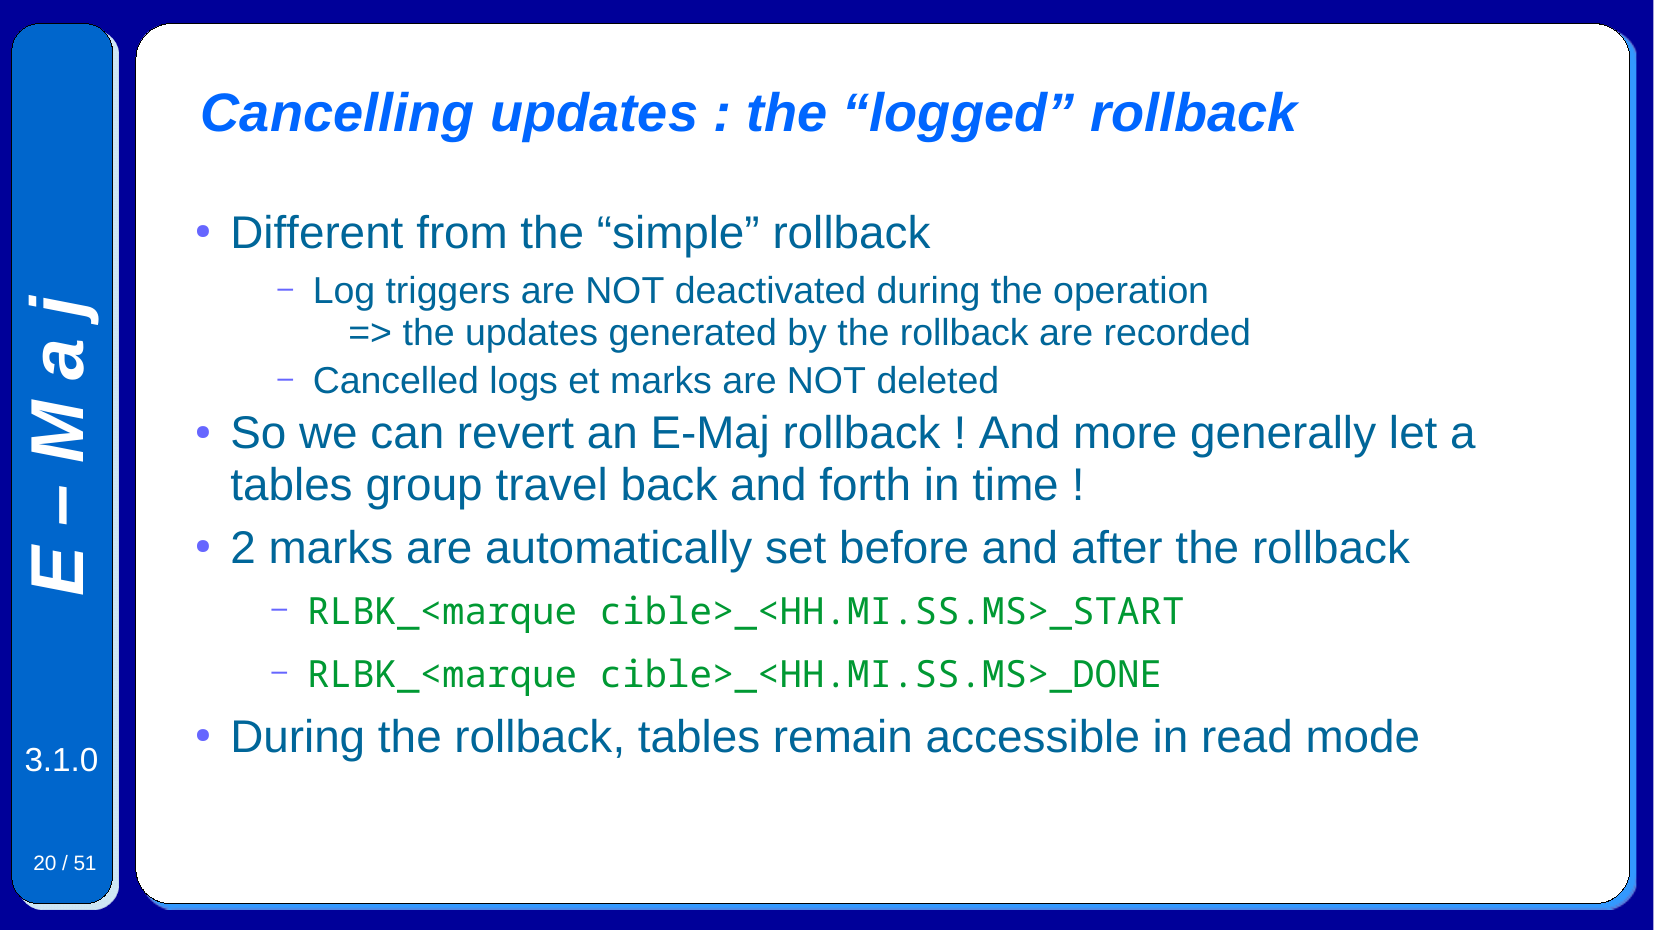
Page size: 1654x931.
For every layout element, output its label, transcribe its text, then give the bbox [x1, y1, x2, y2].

list Different from the “simple” rollback Log triggers are NOT deactivated during the operation => the updates generated by the rollback are recorded Cancelled logs et marks are NOT deleted So we can revert an E-Maj rollback ! And more generally let a tables group travel back and forth in time ! 2 marks are automatically set before and after the rollback RLBK_<marque cible>_<HH.MI.SS.MS>_START RLBK_<marque cible>_<HH.MI.SS.MS>_DONE During the rollback, tables remain accessible in read mode [177, 206, 1587, 827]
title Cancelling updates : the “logged” rollback [200, 34, 1575, 191]
